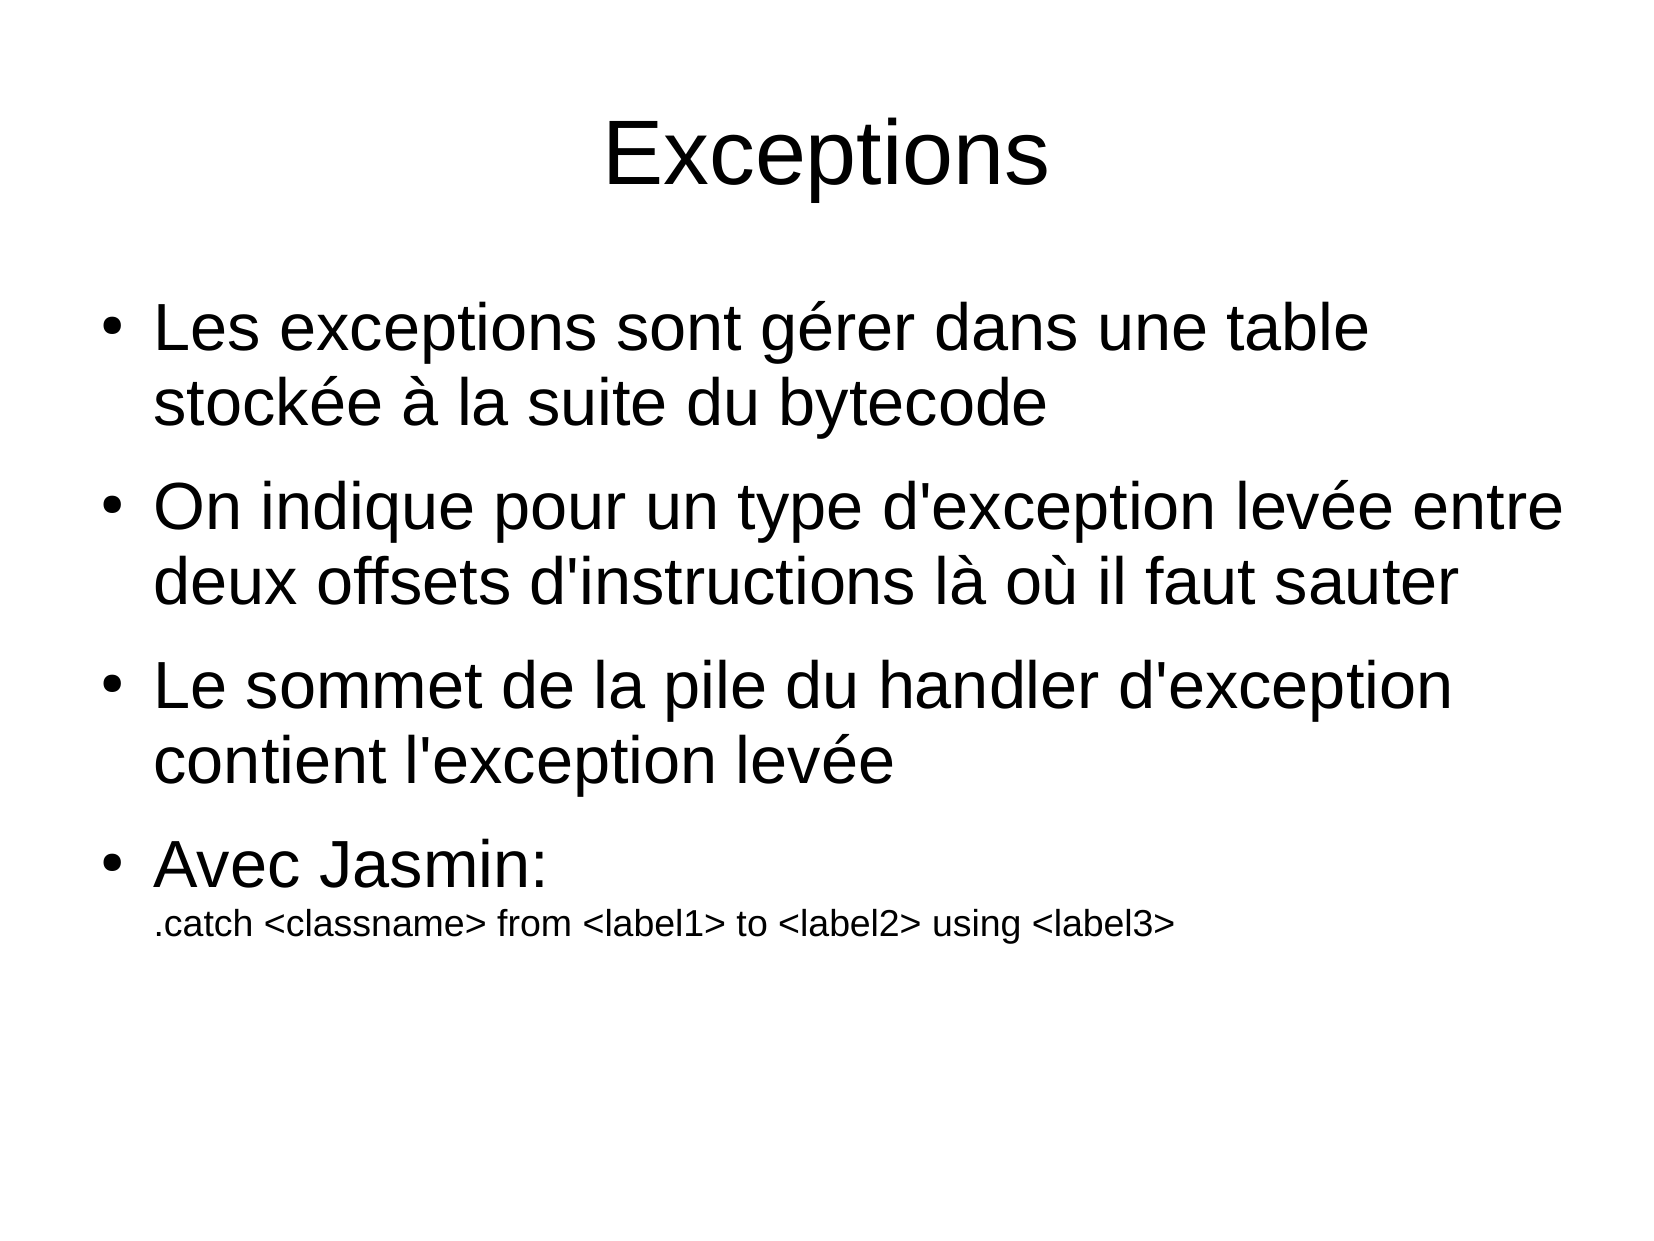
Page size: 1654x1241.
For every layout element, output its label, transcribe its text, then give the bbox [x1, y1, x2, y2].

list Les exceptions sont gérer dans une table stockée à la suite du bytecode On indique pour un type d'exception levée entre deux offsets d'instructions là où il faut sauter Le sommet de la pile du handler d'exception contient l'exception levée Avec Jasmin: .catch <classname> from <label1> to <label2> using <label3> [82, 290, 1571, 1094]
title Exceptions [82, 56, 1571, 250]
